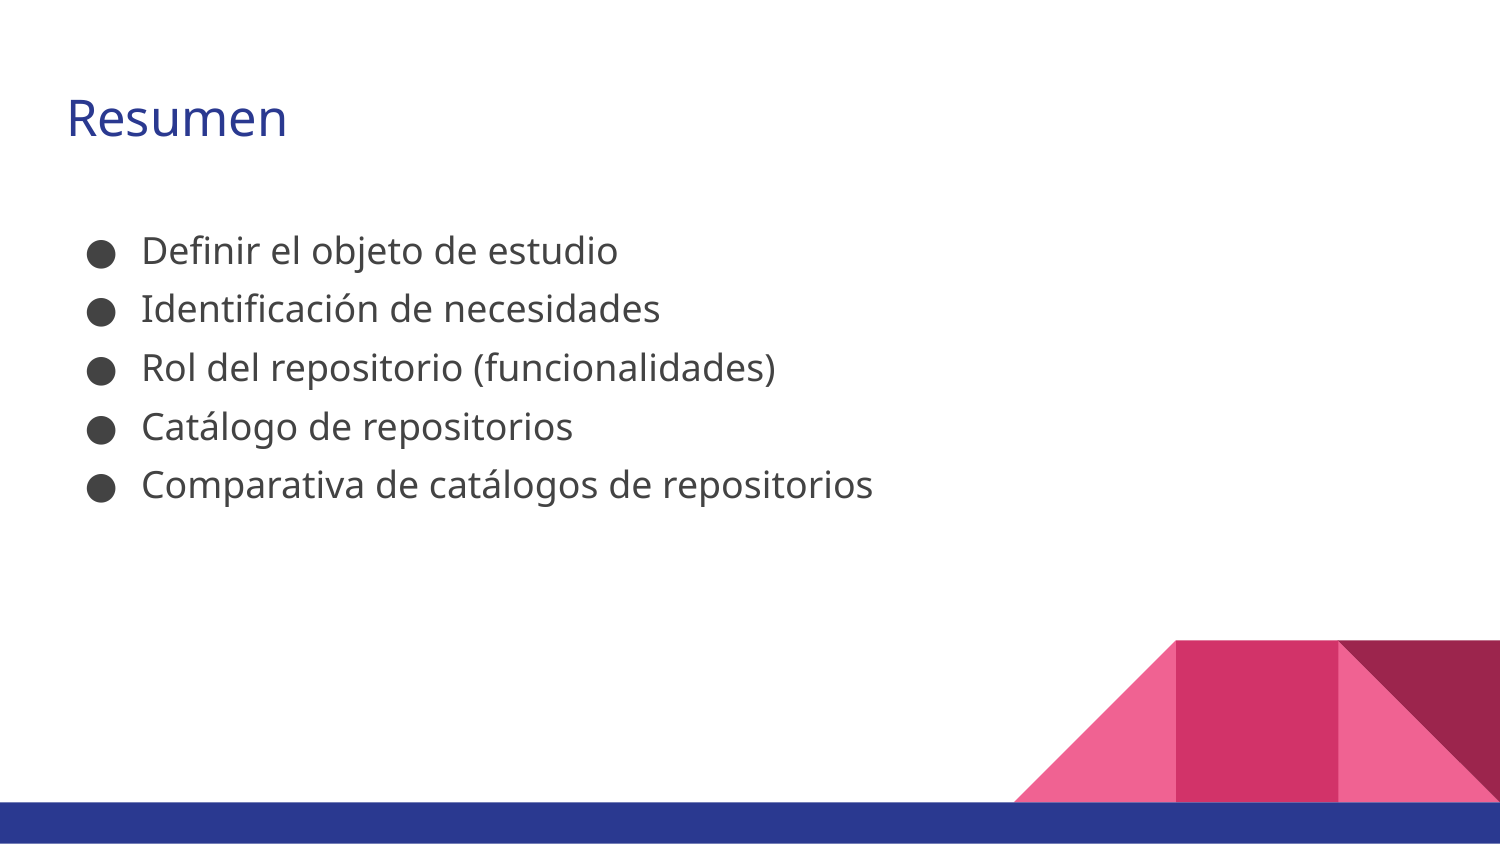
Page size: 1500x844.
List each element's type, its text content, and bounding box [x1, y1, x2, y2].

list Definir el objeto de estudio Identificación de necesidades Rol del repositorio (funcionalidades) Catálogo de repositorios Comparativa de catálogos de repositorios [51, 201, 1449, 750]
title Resumen [51, 67, 1449, 167]
